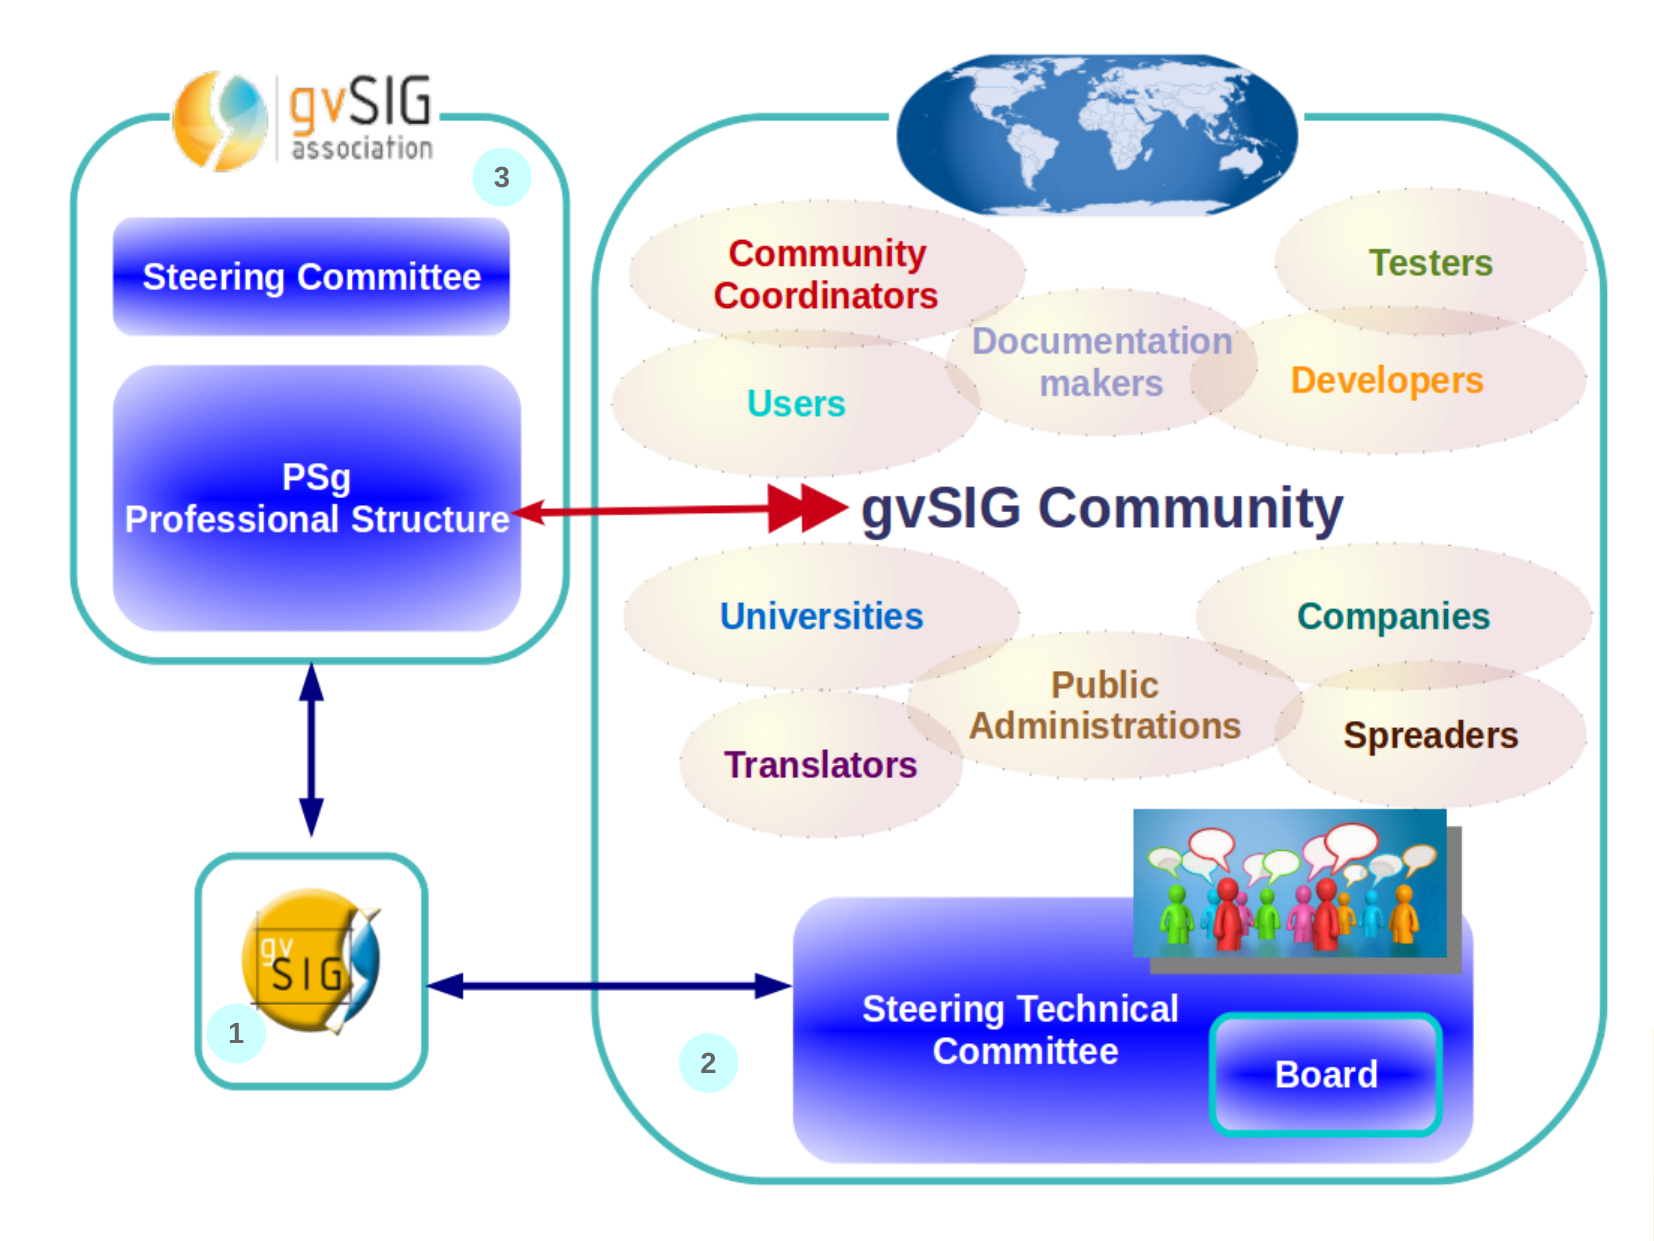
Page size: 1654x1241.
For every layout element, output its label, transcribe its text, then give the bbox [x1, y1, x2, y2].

text_box 2 [679, 1033, 739, 1093]
picture [0, 0, 1654, 1241]
text_box 3 [472, 147, 532, 207]
text_box 1 [206, 1003, 266, 1064]
